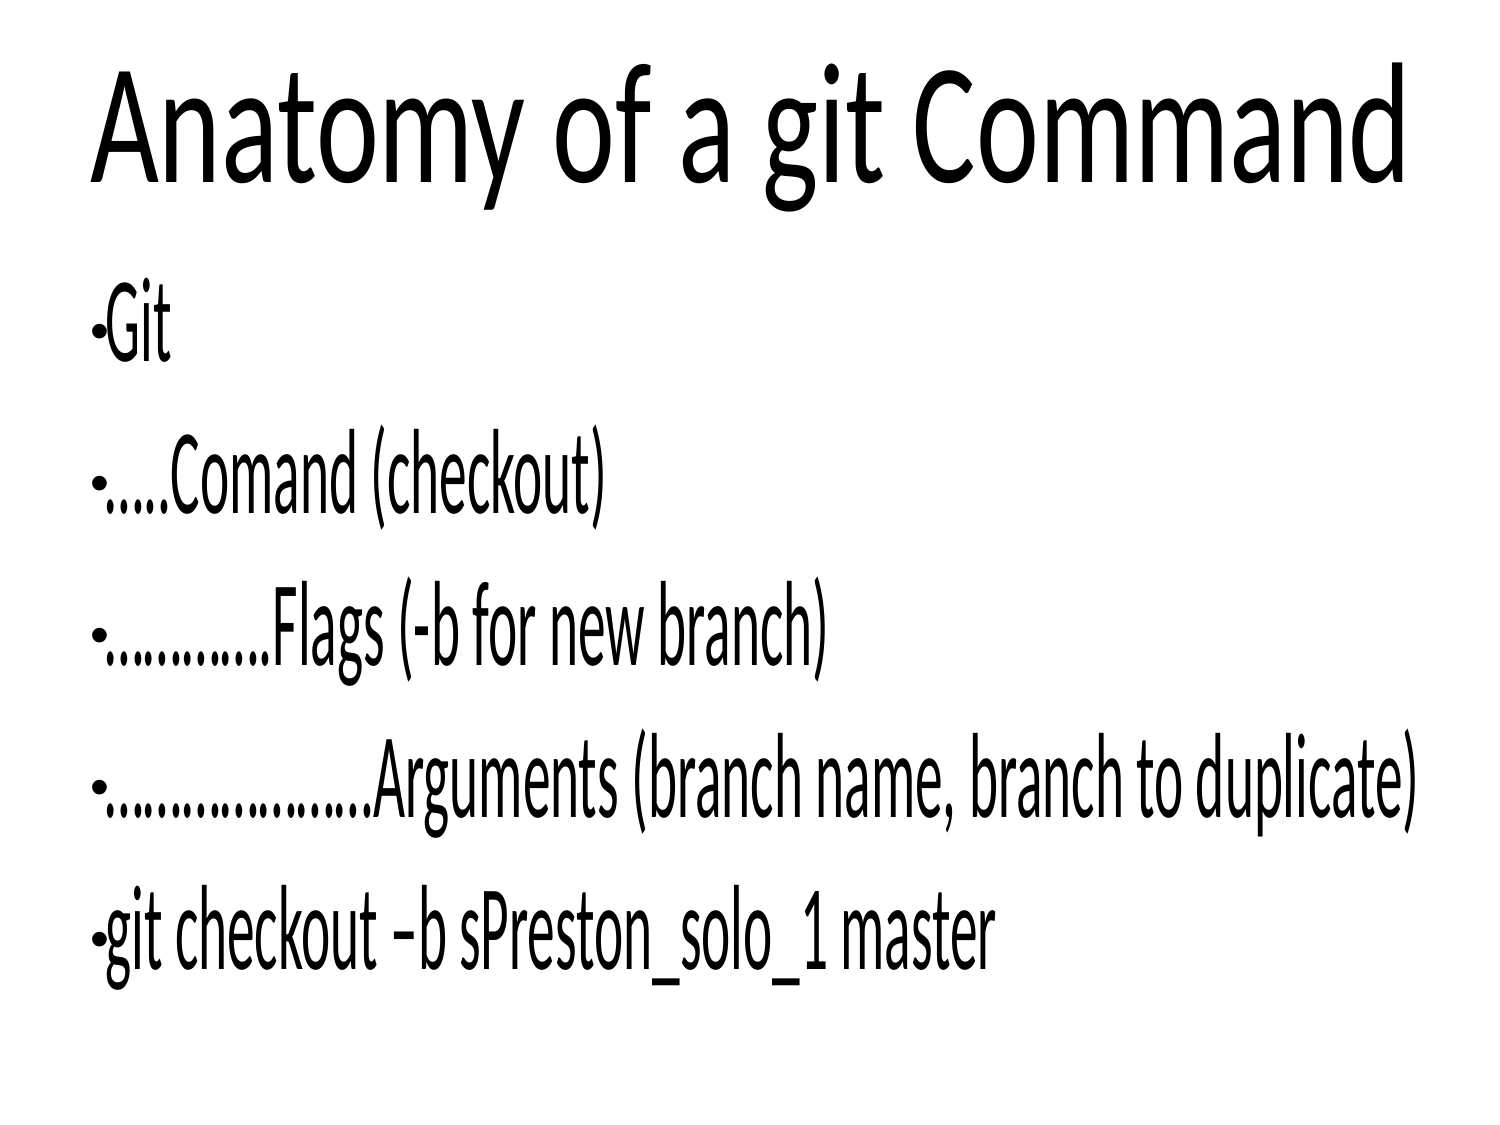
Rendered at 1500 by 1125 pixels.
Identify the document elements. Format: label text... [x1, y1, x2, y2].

list Git …..Comand (checkout) ………….Flags (-b for new branch) …………………Arguments (branch name, branch to duplicate) git checkout –b sPreston_solo_1 master [75, 262, 1426, 1005]
title Anatomy of a git Command [75, 45, 1426, 233]
